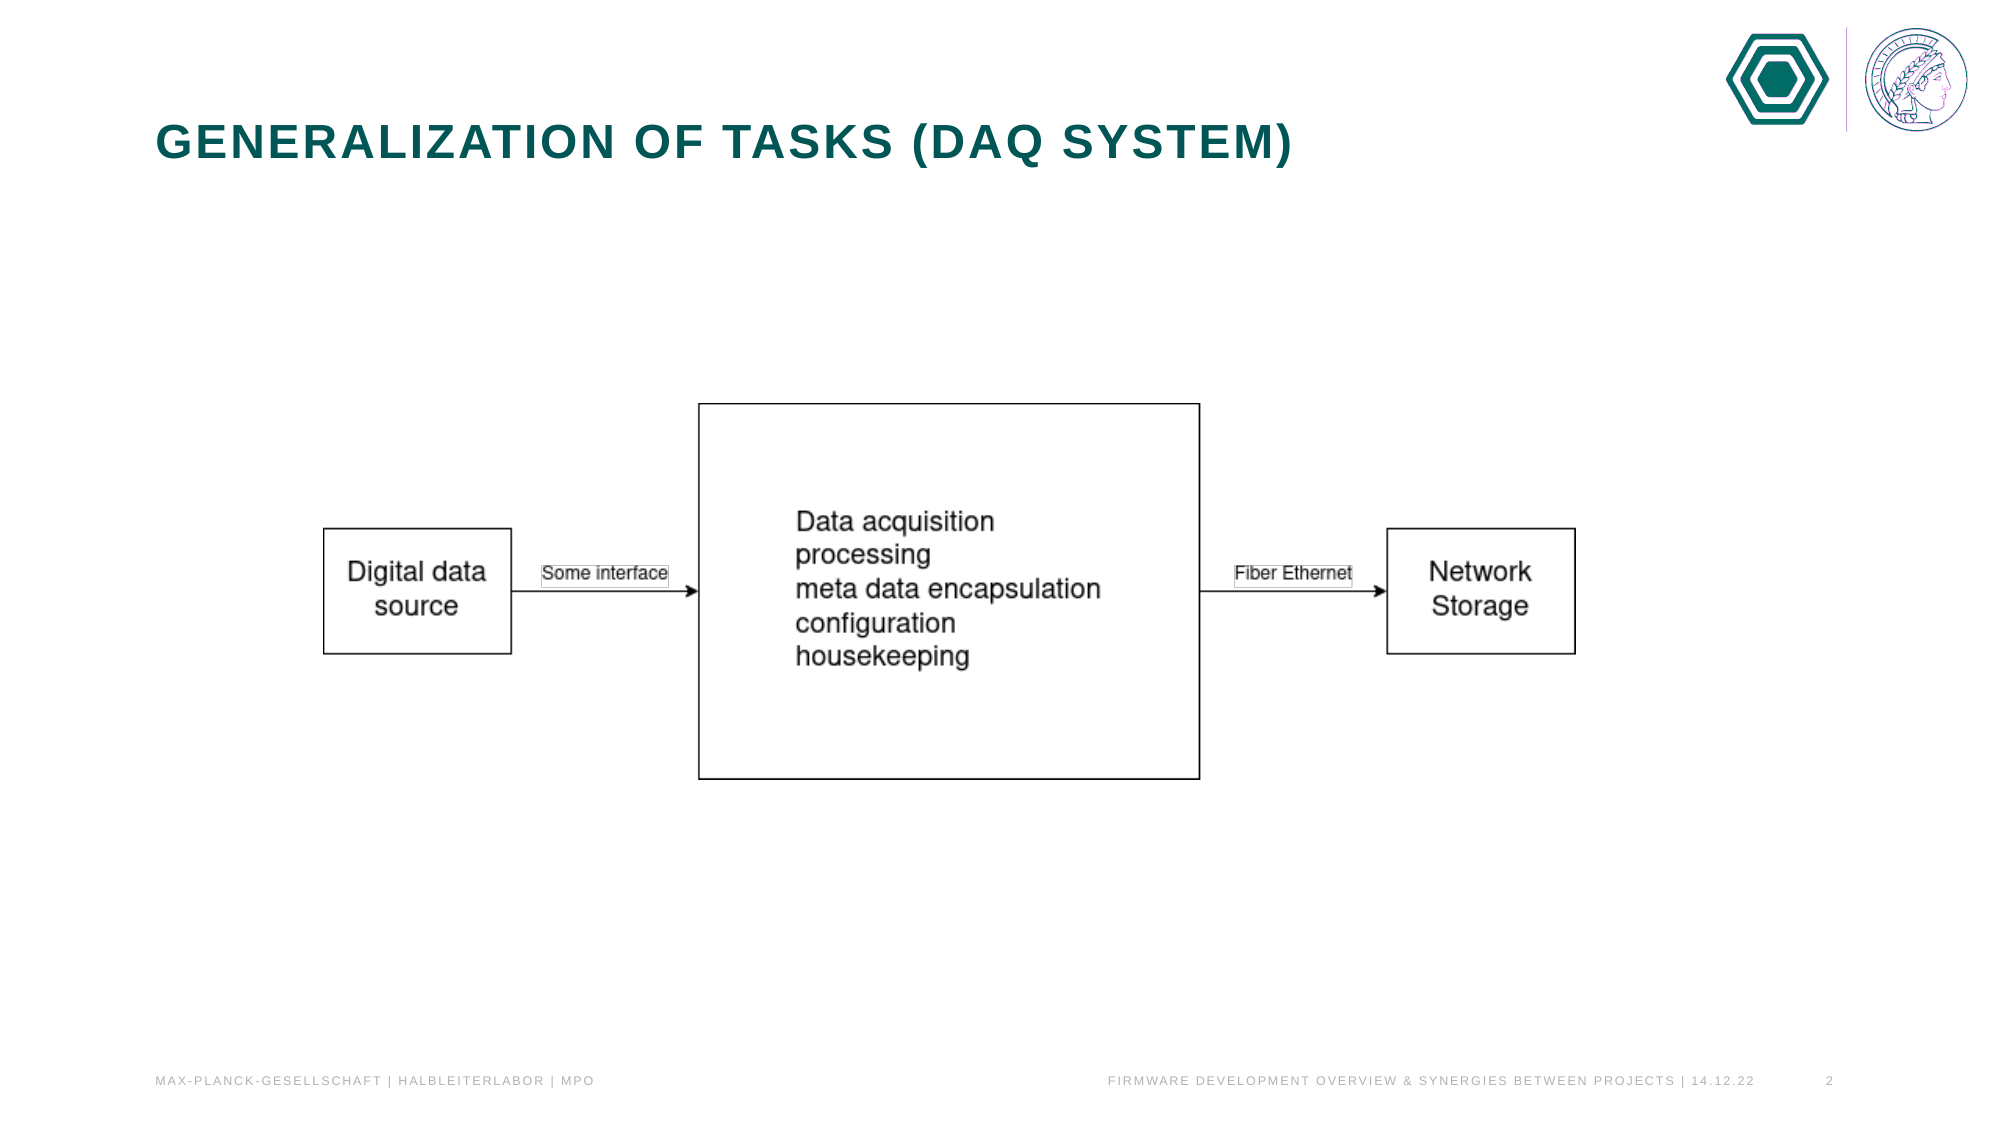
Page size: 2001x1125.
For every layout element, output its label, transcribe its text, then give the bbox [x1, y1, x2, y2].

title generalization of tasks (daq system) [155, 113, 1845, 196]
picture [1709, 10, 1986, 147]
picture [323, 403, 1576, 781]
